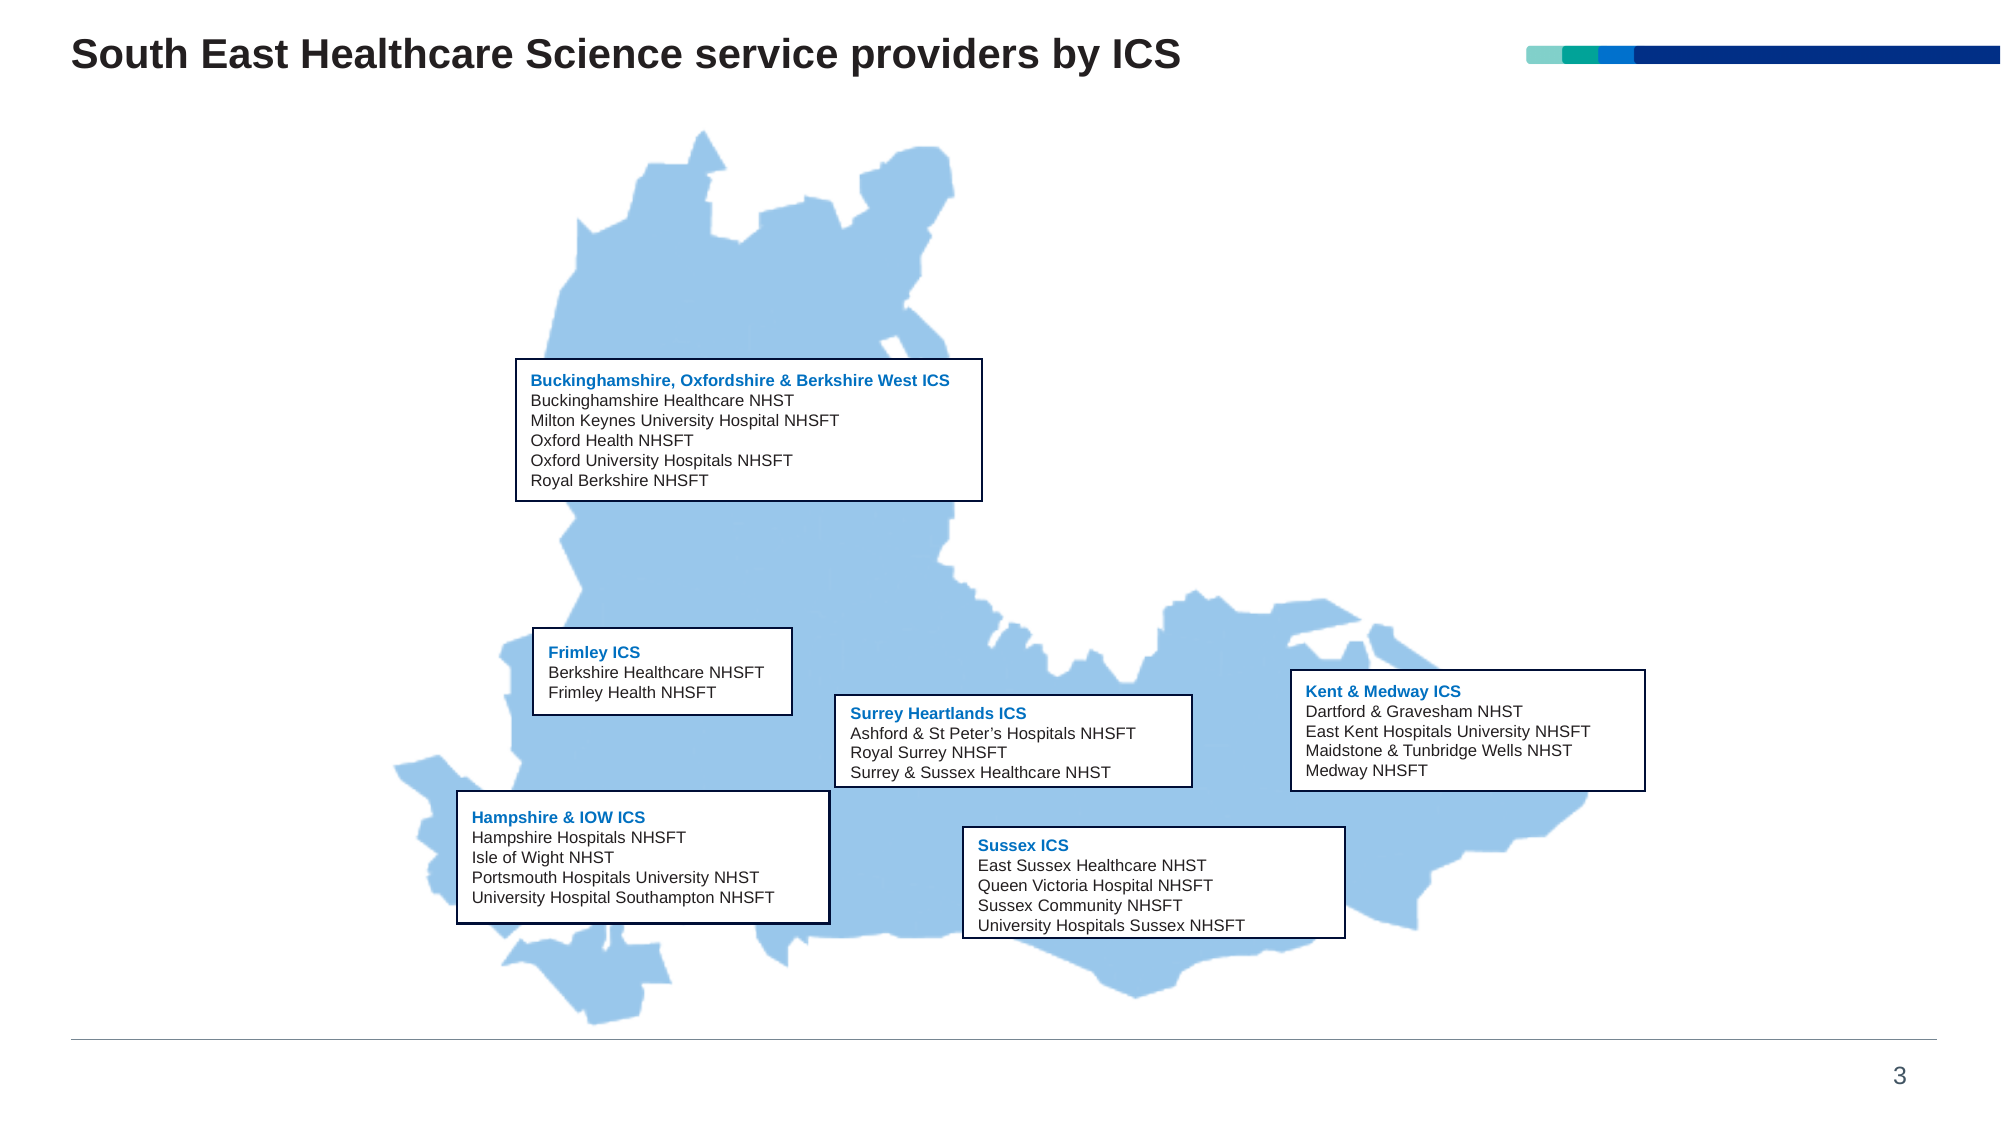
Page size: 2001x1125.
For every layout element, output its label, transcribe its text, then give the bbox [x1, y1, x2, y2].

text_box Kent & Medway ICS Dartford & Gravesham NHST East Kent Hospitals University NHSFT Maidstone & Tunbridge Wells NHST Medway NHSFT [1291, 670, 1645, 791]
text_box Hampshire & IOW ICS Hampshire Hospitals NHSFT Isle of Wight NHST Portsmouth Hospitals University NHST University Hospital Southampton NHSFT [457, 791, 829, 924]
text_box Sussex ICS East Sussex Healthcare NHST Queen Victoria Hospital NHSFT Sussex Community NHSFT University Hospitals Sussex NHSFT [963, 827, 1345, 938]
title South East Healthcare Science service providers by ICS [70, 32, 1513, 79]
picture [368, 114, 1632, 1048]
text_box Surrey Heartlands ICS Ashford & St Peter’s Hospitals NHSFT Royal Surrey NHSFT Surrey & Sussex Healthcare NHST [835, 695, 1192, 787]
text_box Frimley ICS Berkshire Healthcare NHSFT Frimley Health NHSFT [533, 628, 792, 715]
text_box Buckinghamshire, Oxfordshire & Berkshire West ICS Buckinghamshire Healthcare NHST Milton Keynes University Hospital NHSFT Oxford Health NHSFT Oxford University Hospitals NHSFT Royal Berkshire NHSFT [516, 359, 982, 501]
